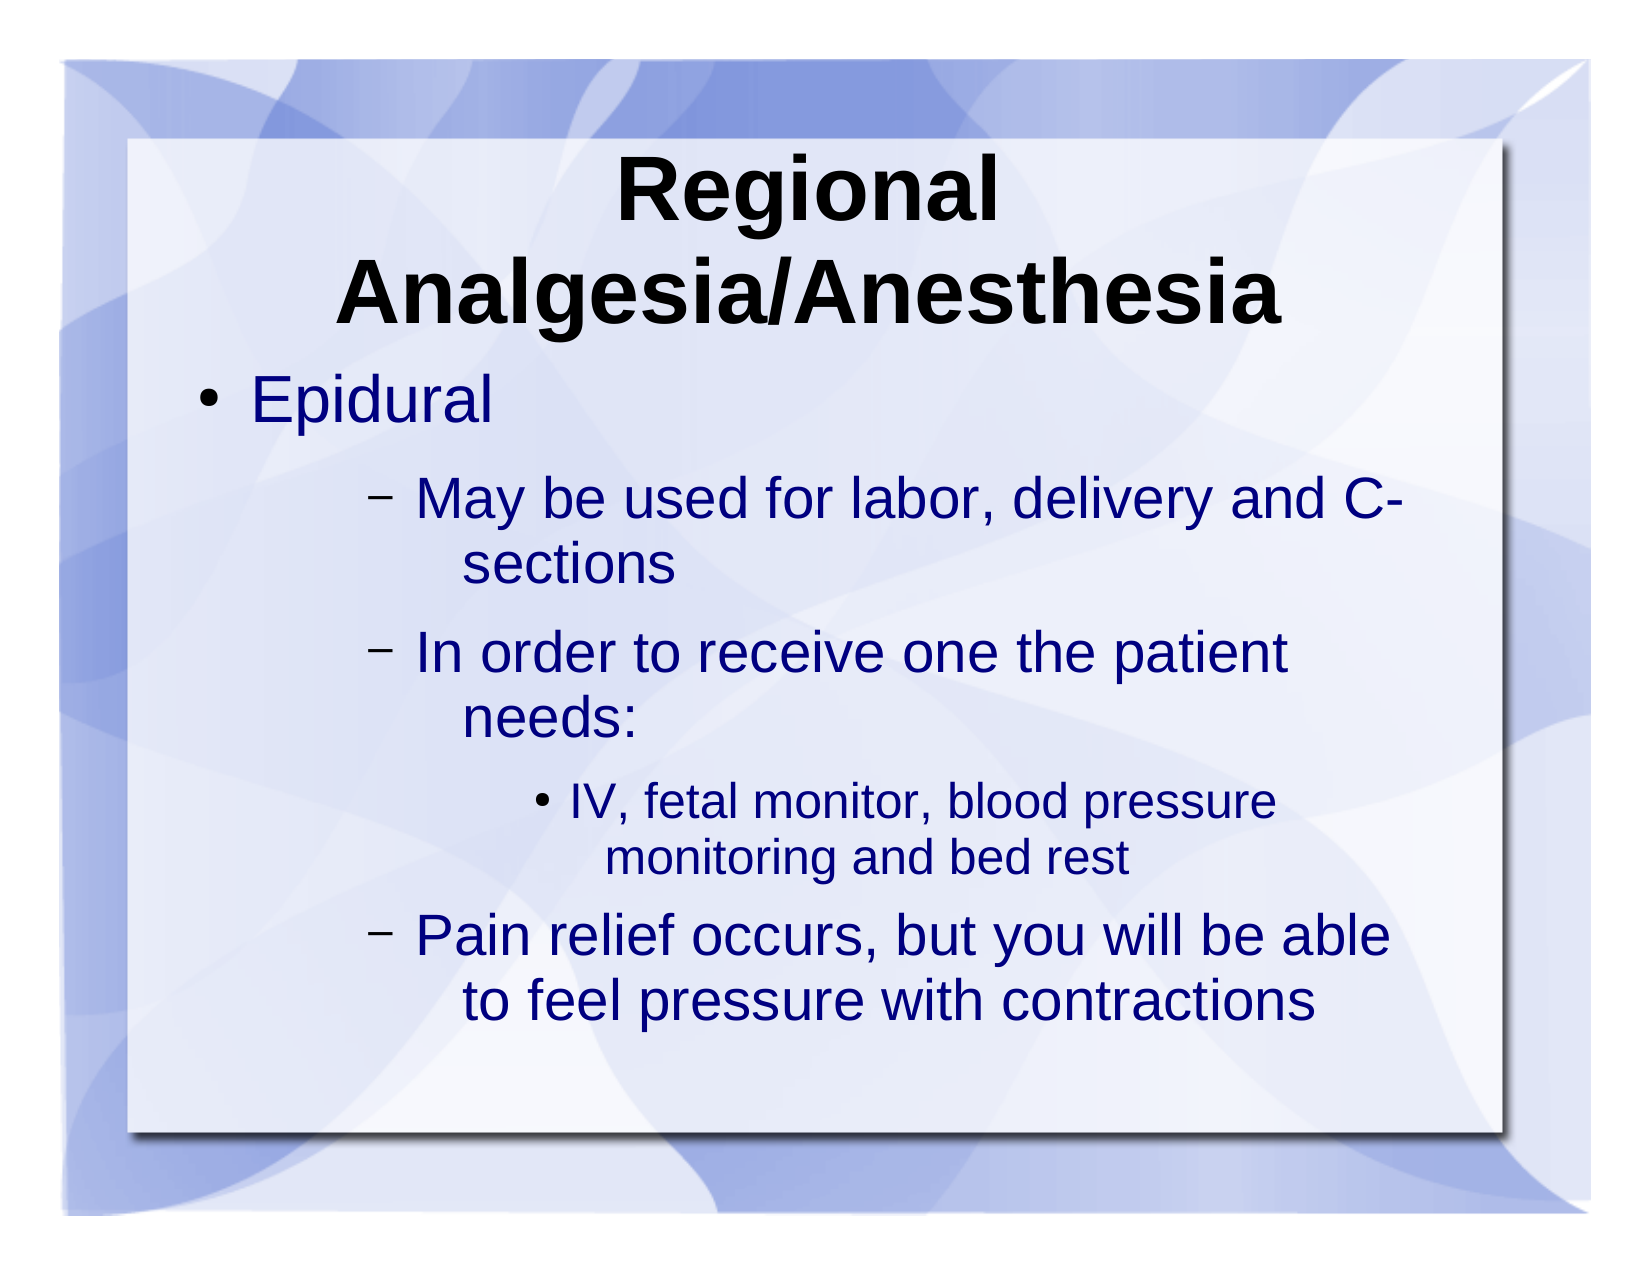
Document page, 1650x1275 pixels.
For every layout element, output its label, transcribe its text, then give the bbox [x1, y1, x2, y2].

picture [59, 59, 1591, 1216]
title Regional Analgesia/Anesthesia [135, 137, 1482, 343]
list Epidural May be used for labor, delivery and C-sections In order to receive one the patient needs: IV, fetal monitor, blood pressure monitoring and bed rest Pain relief occurs, but you will be able to feel pressure with contractions [179, 362, 1438, 1032]
